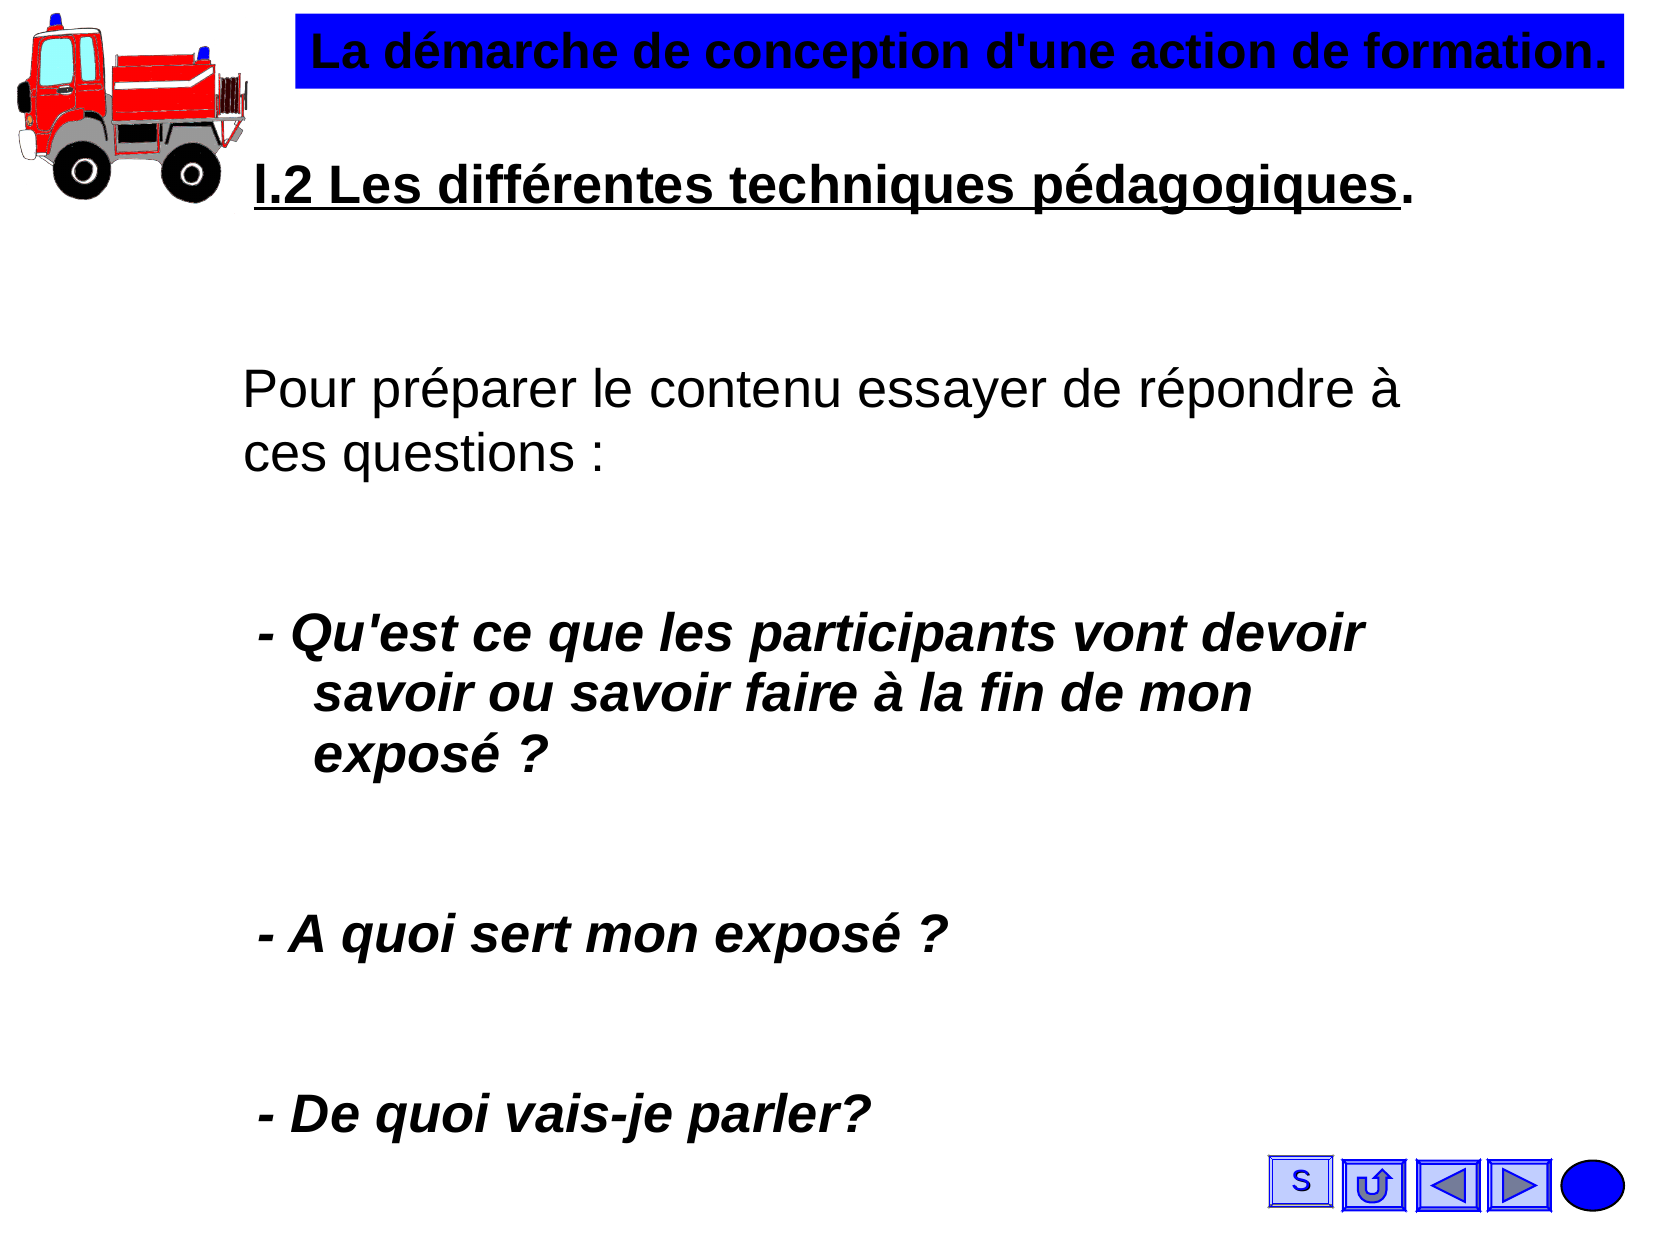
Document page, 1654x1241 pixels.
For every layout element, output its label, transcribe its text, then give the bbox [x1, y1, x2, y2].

list Pour préparer le contenu essayer de répondre à ces questions : - Qu'est ce que les participants vont devoir savoir ou savoir faire à la fin de mon exposé ? - A quoi sert mon exposé ? - De quoi vais-je parler? [171, 339, 1447, 1152]
text_box [1561, 1160, 1625, 1211]
picture [8, 8, 257, 216]
text_box l.2 Les différentes techniques pédagogiques. [238, 147, 1536, 228]
text_box La démarche de conception d'une action de formation. [295, 13, 1625, 89]
